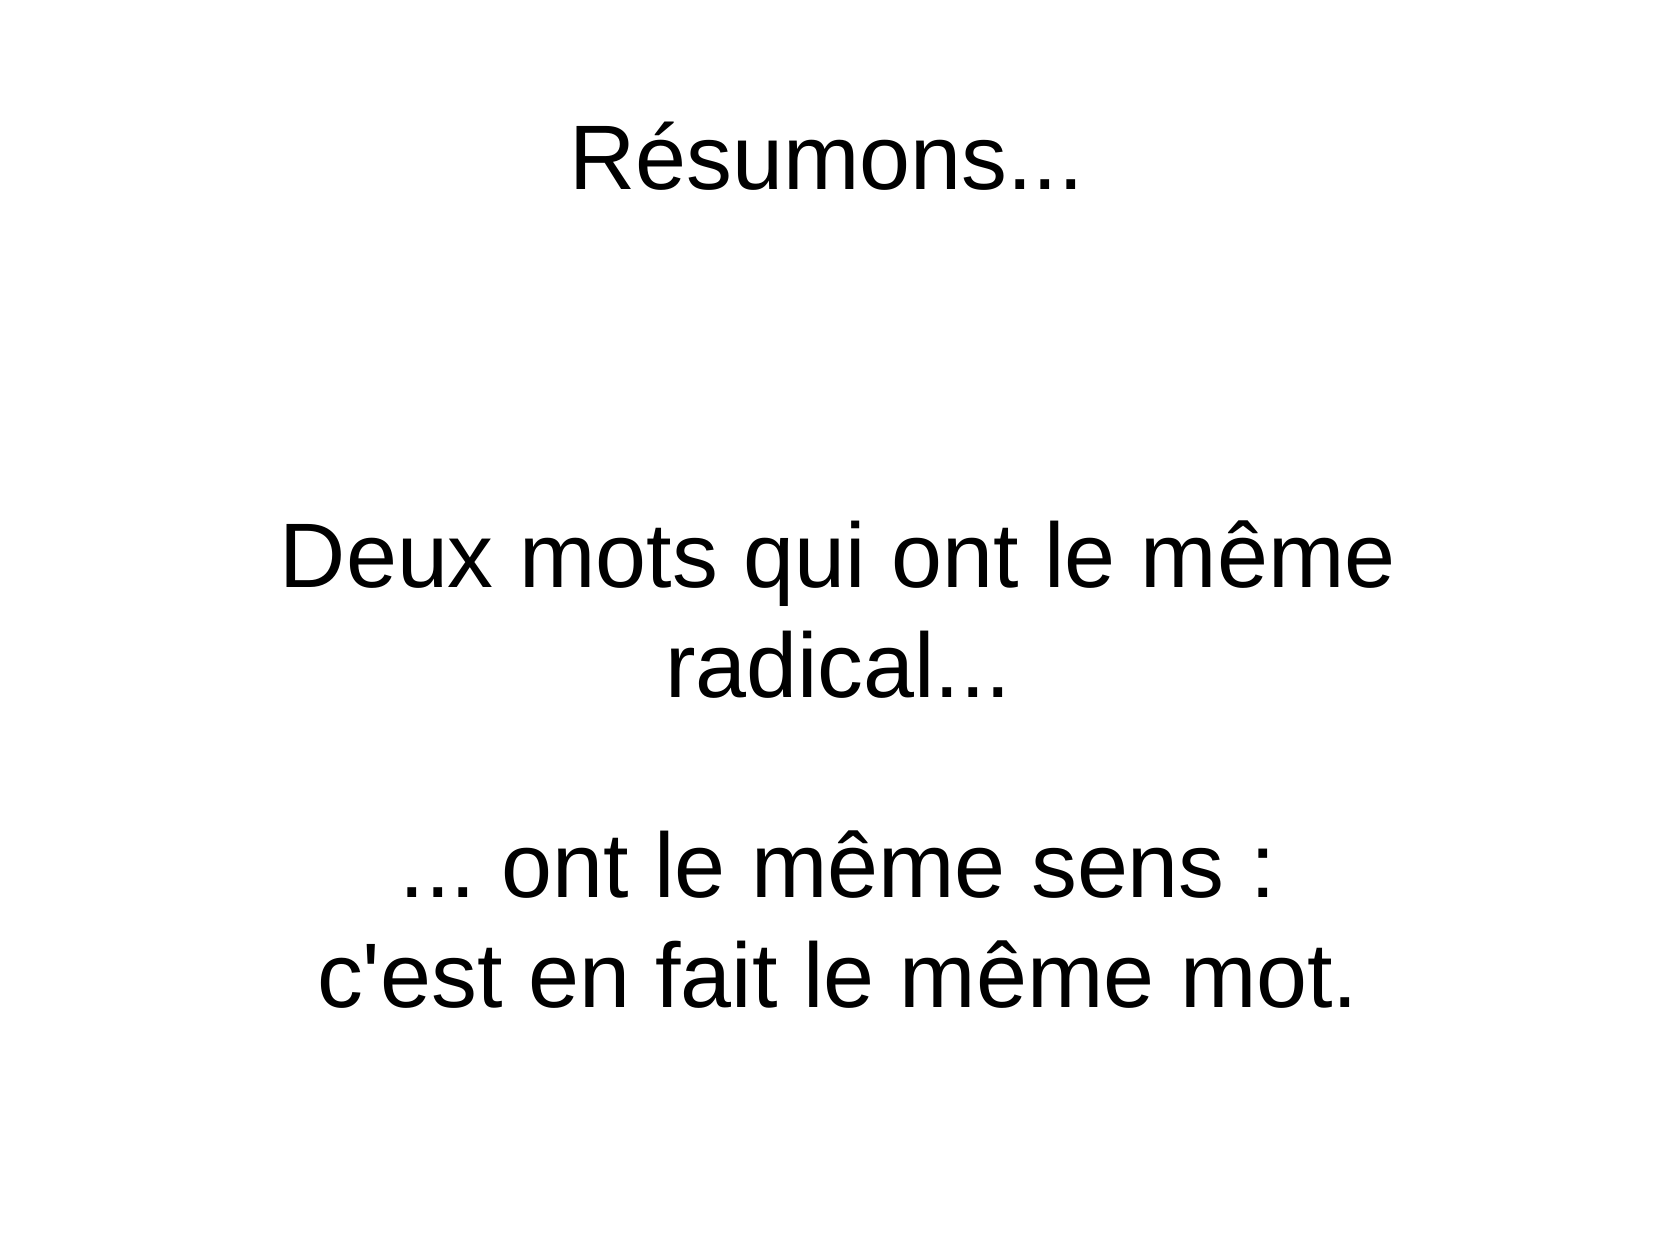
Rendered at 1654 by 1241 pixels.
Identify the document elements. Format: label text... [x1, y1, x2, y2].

title Résumons... [82, 49, 1571, 257]
title ... ont le même sens : c'est en fait le même mot. [94, 805, 1583, 1013]
title Deux mots qui ont le même radical... [94, 496, 1583, 704]
